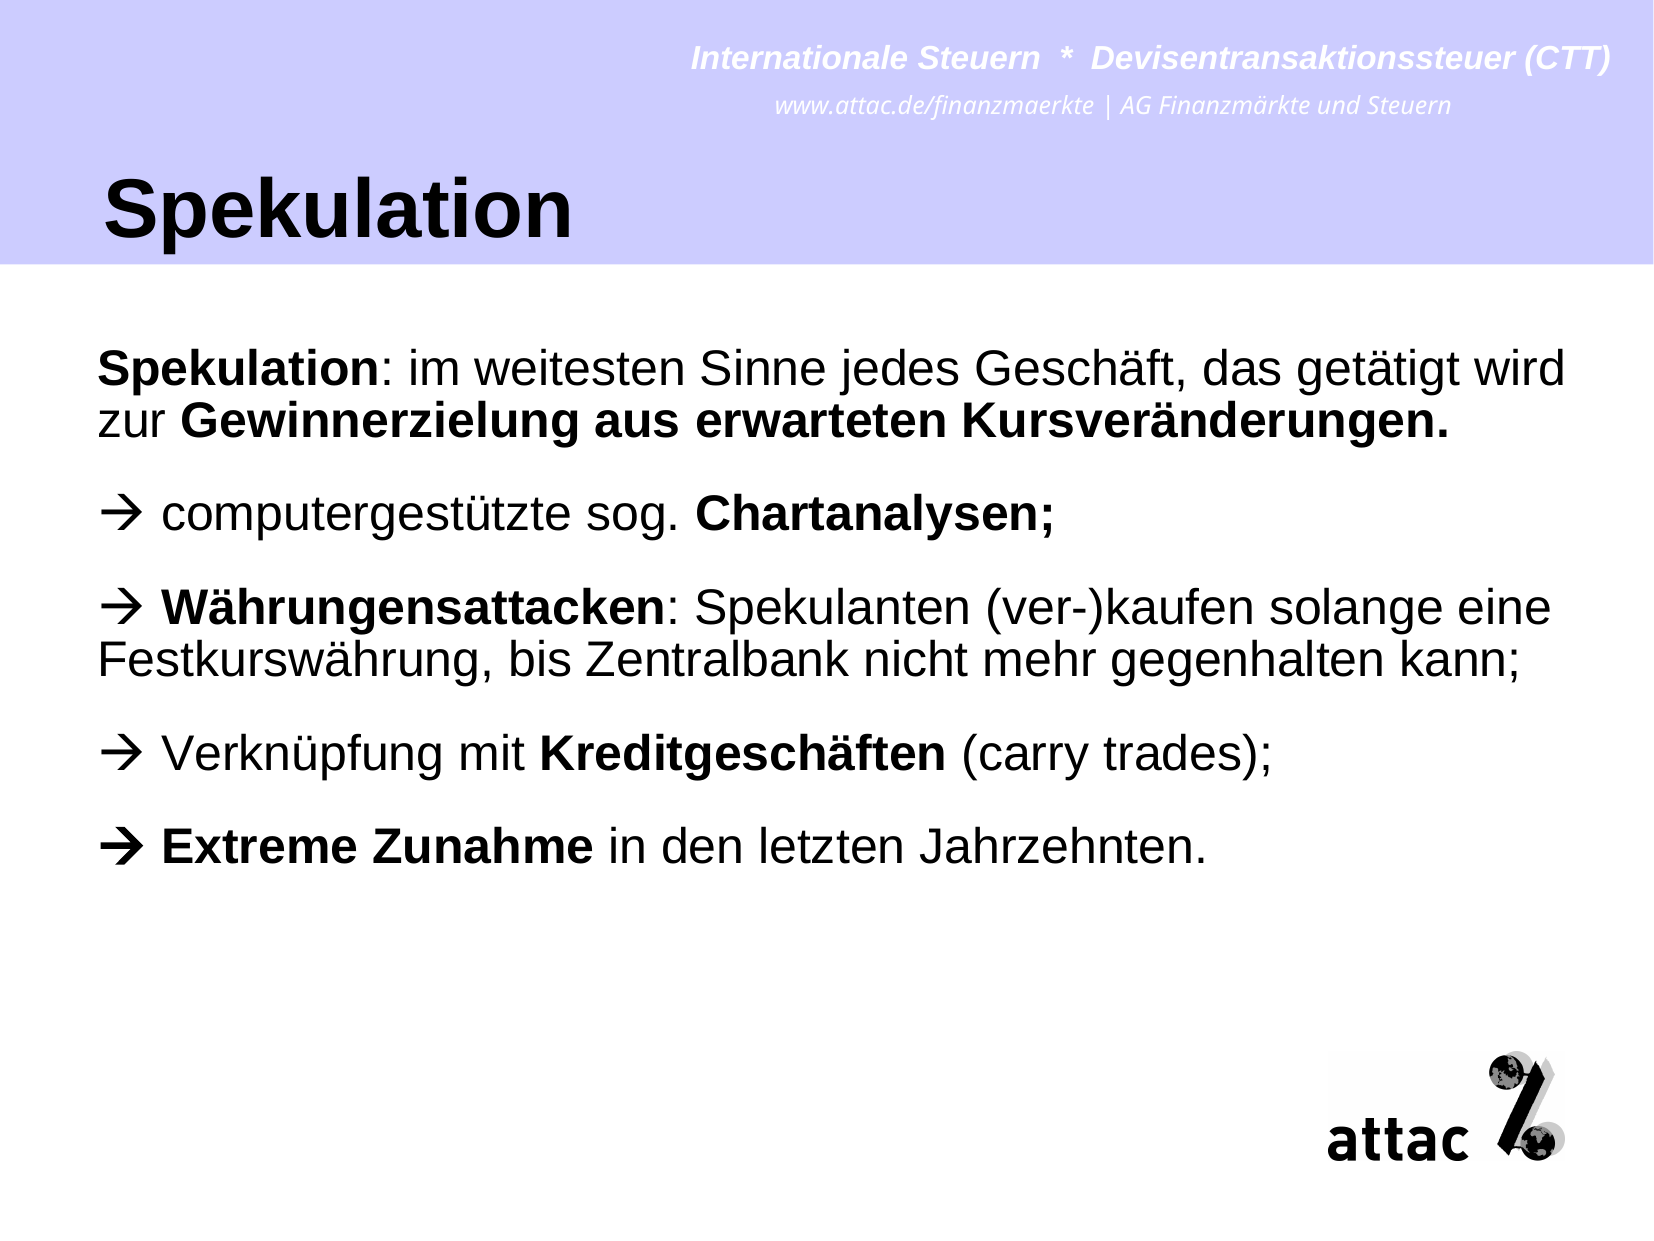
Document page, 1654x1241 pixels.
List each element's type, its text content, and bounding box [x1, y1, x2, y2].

picture [1328, 1051, 1565, 1161]
text_box [0, 0, 1654, 265]
text_box Spekulation: im weitesten Sinne jedes Geschäft, das getätigt wird zur Gewinnerzielung aus erwarteten Kursveränderungen.  computergestützte sog. Chartanalysen;  Währungensattacken: Spekulanten (ver-)kaufen solange eine Festkurswährung, bis Zentralbank nicht mehr gegenhalten kann;  Verknüpfung mit Kreditgeschäften (carry trades);  Extreme Zunahme in den letzten Jahrzehnten. [82, 336, 1595, 882]
text_box www.attac.de/finanzmaerkte | AG Finanzmärkte und Steuern [759, 77, 1534, 131]
text_box Internationale Steuern * Devisentransaktionssteuer (CTT) [407, 41, 1654, 77]
text_box Spekulation [88, 177, 1513, 259]
